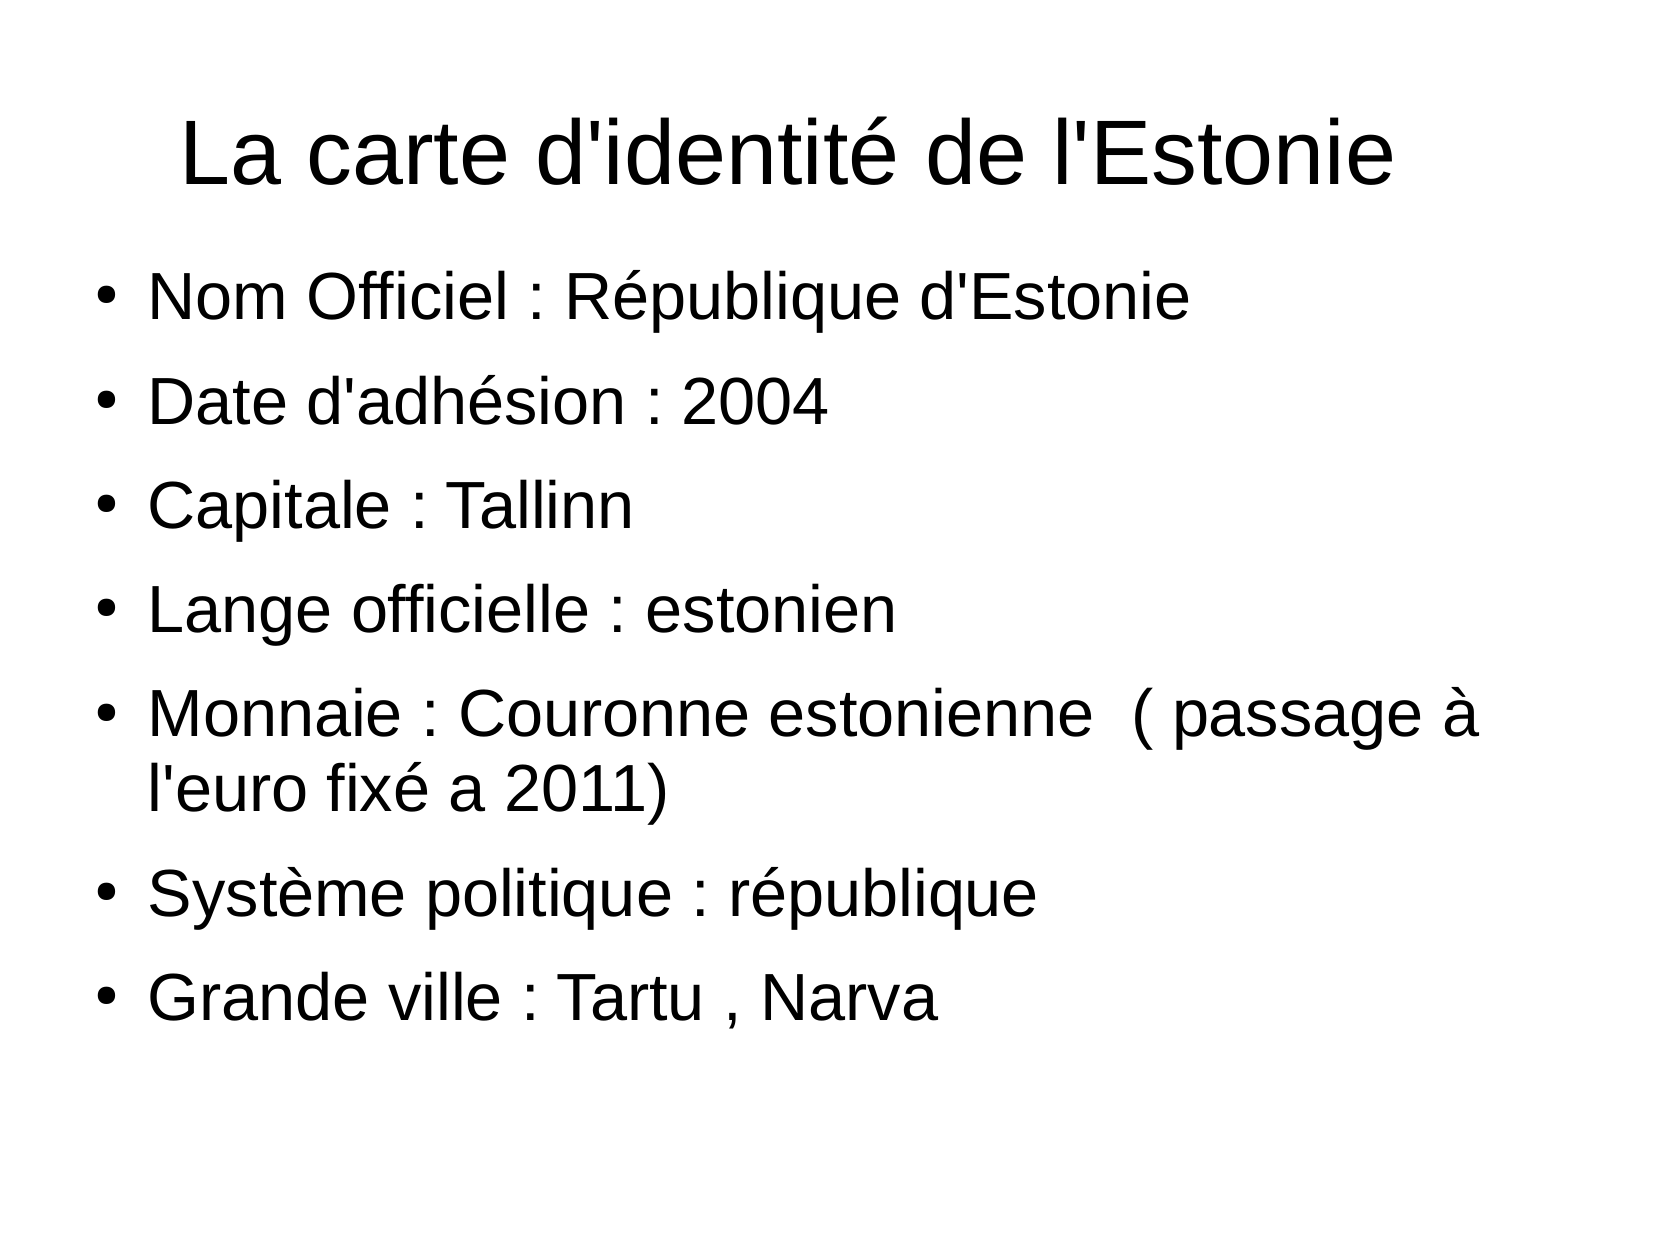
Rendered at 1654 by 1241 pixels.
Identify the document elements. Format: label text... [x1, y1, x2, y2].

list Nom Officiel : République d'Estonie Date d'adhésion : 2004 Capitale : Tallinn Lange officielle : estonien Monnaie : Couronne estonienne ( passage à l'euro fixé a 2011) Système politique : république Grande ville : Tartu , Narva [76, 259, 1565, 1241]
title La carte d'identité de l'Estonie [82, 49, 1571, 257]
